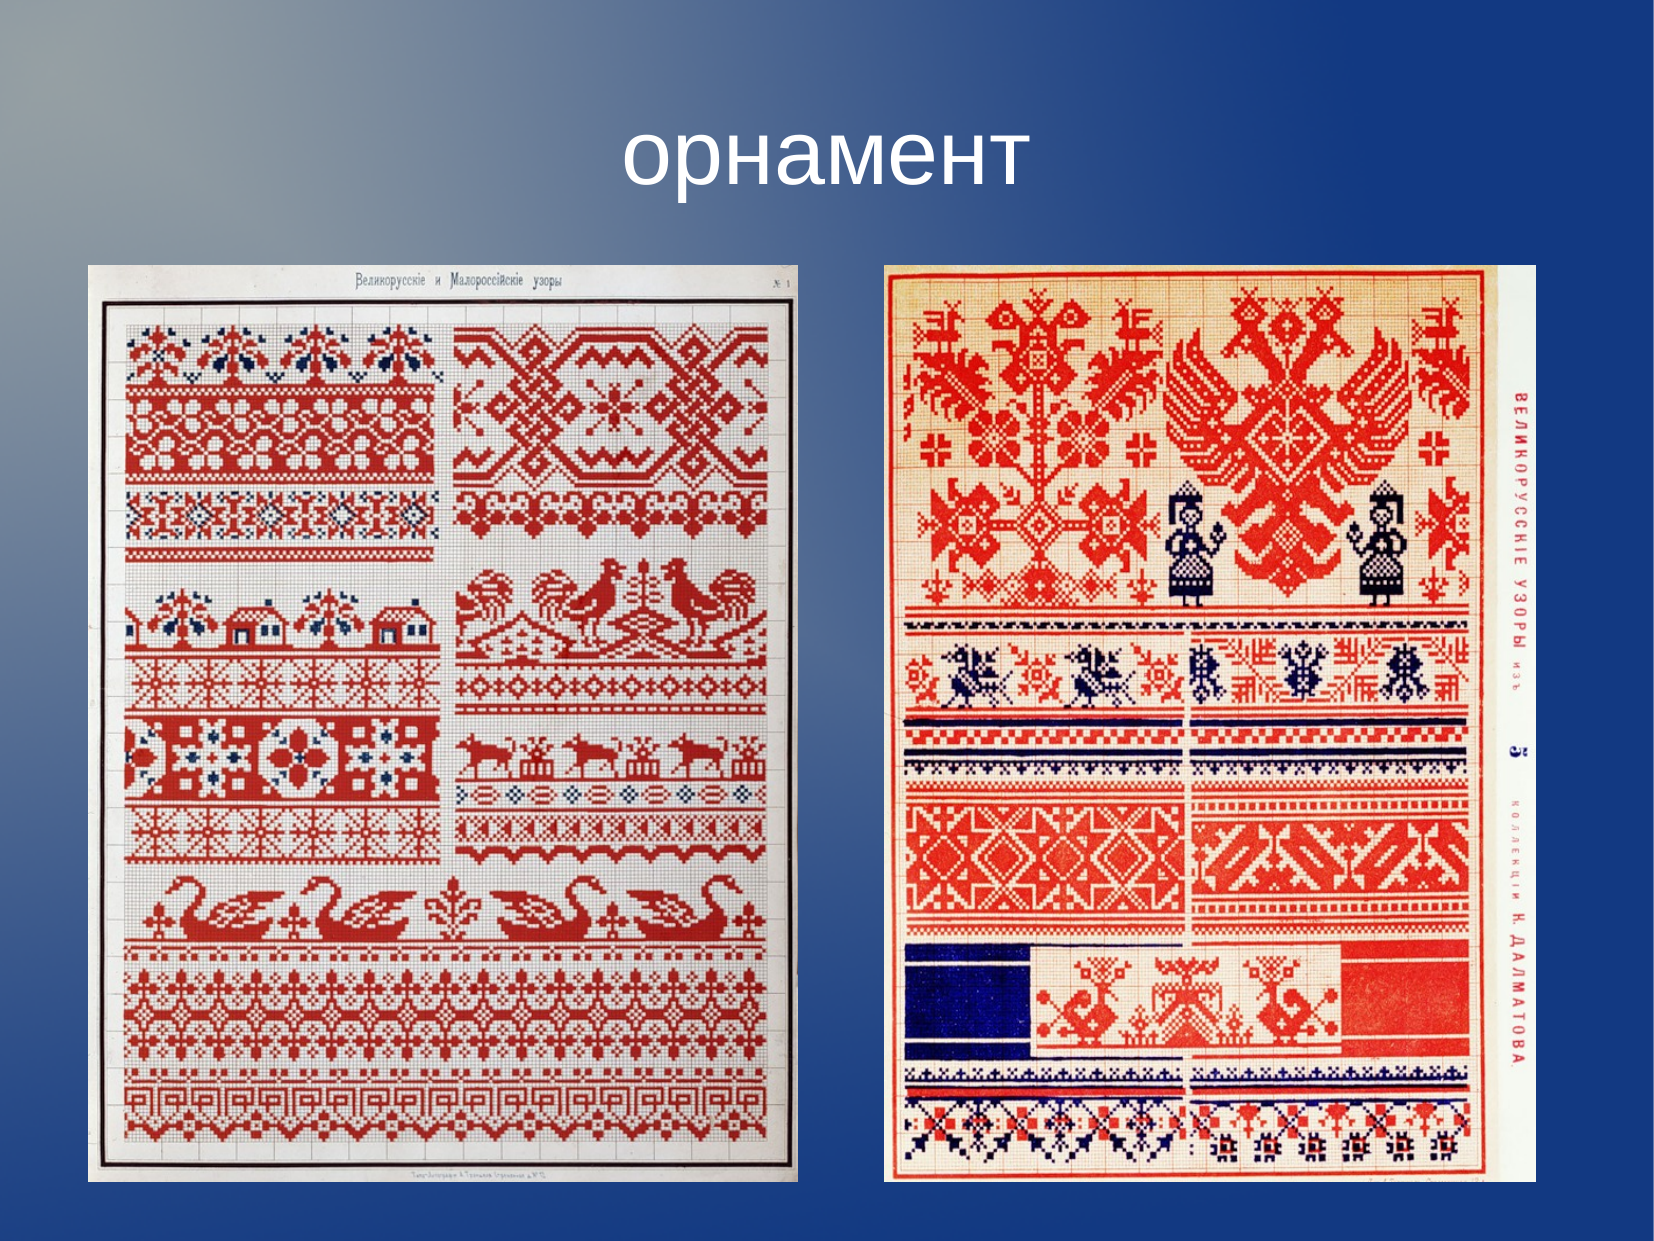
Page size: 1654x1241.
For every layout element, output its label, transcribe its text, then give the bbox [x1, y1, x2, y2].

picture [0, 0, 1654, 1241]
title орнамент [82, 49, 1571, 257]
